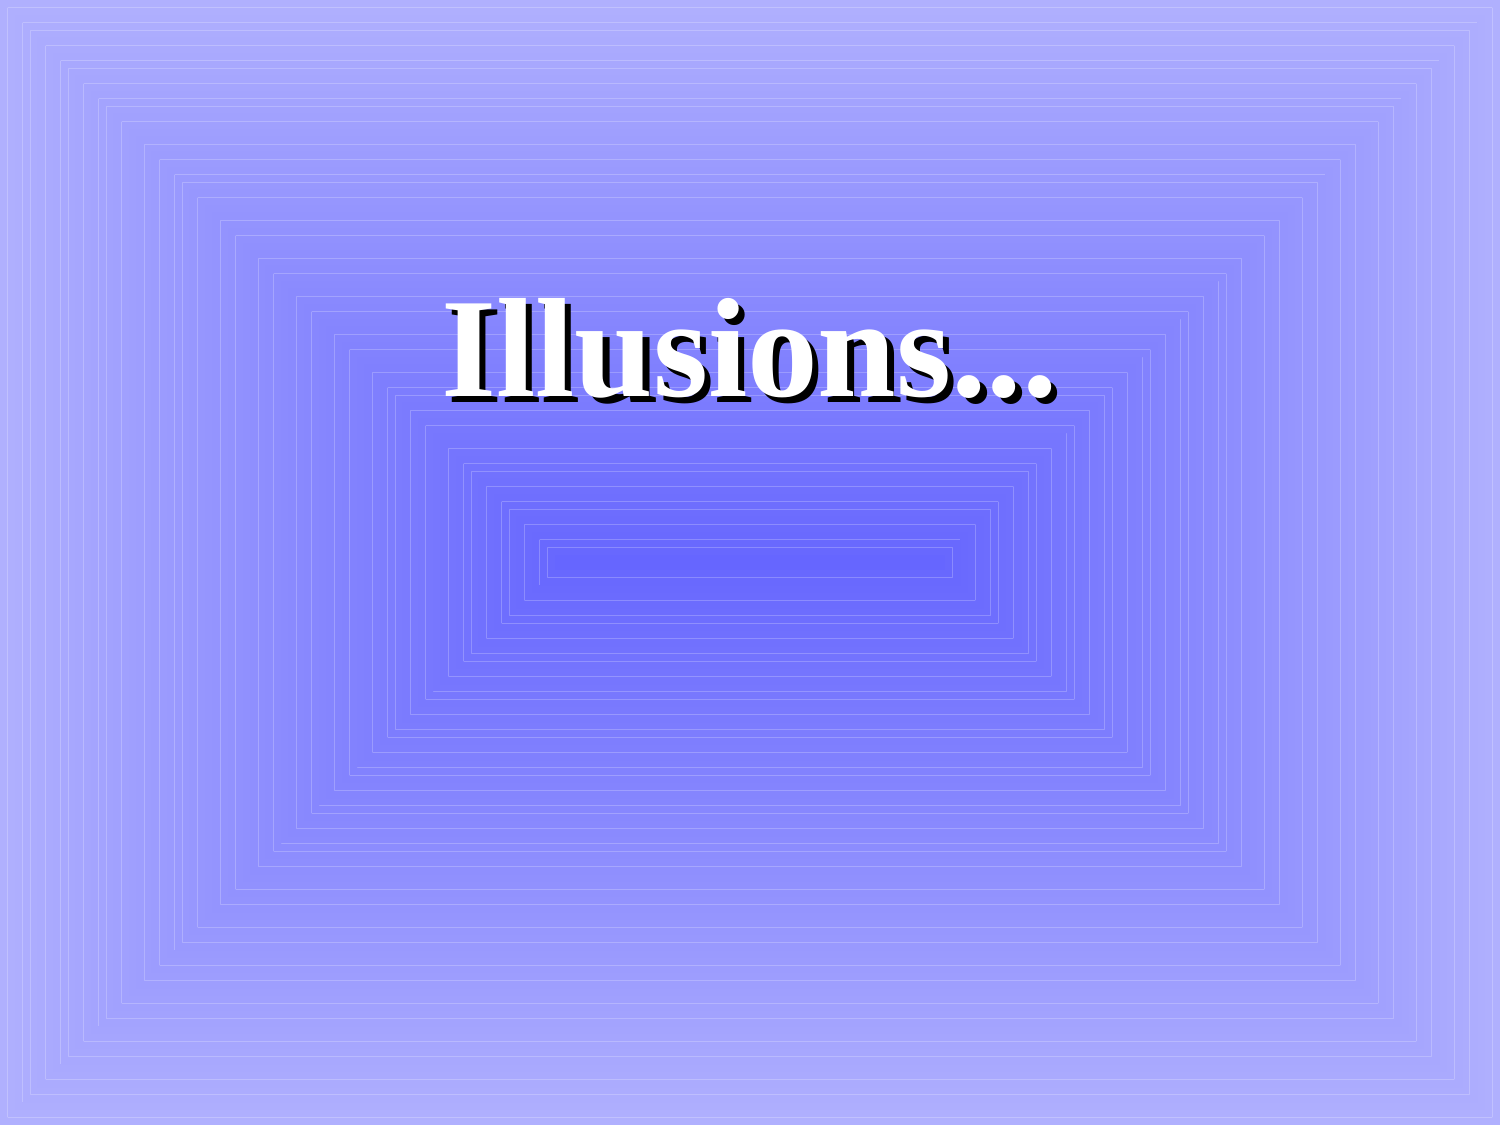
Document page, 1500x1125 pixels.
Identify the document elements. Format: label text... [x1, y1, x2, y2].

title Illusions... [62, 174, 1438, 463]
